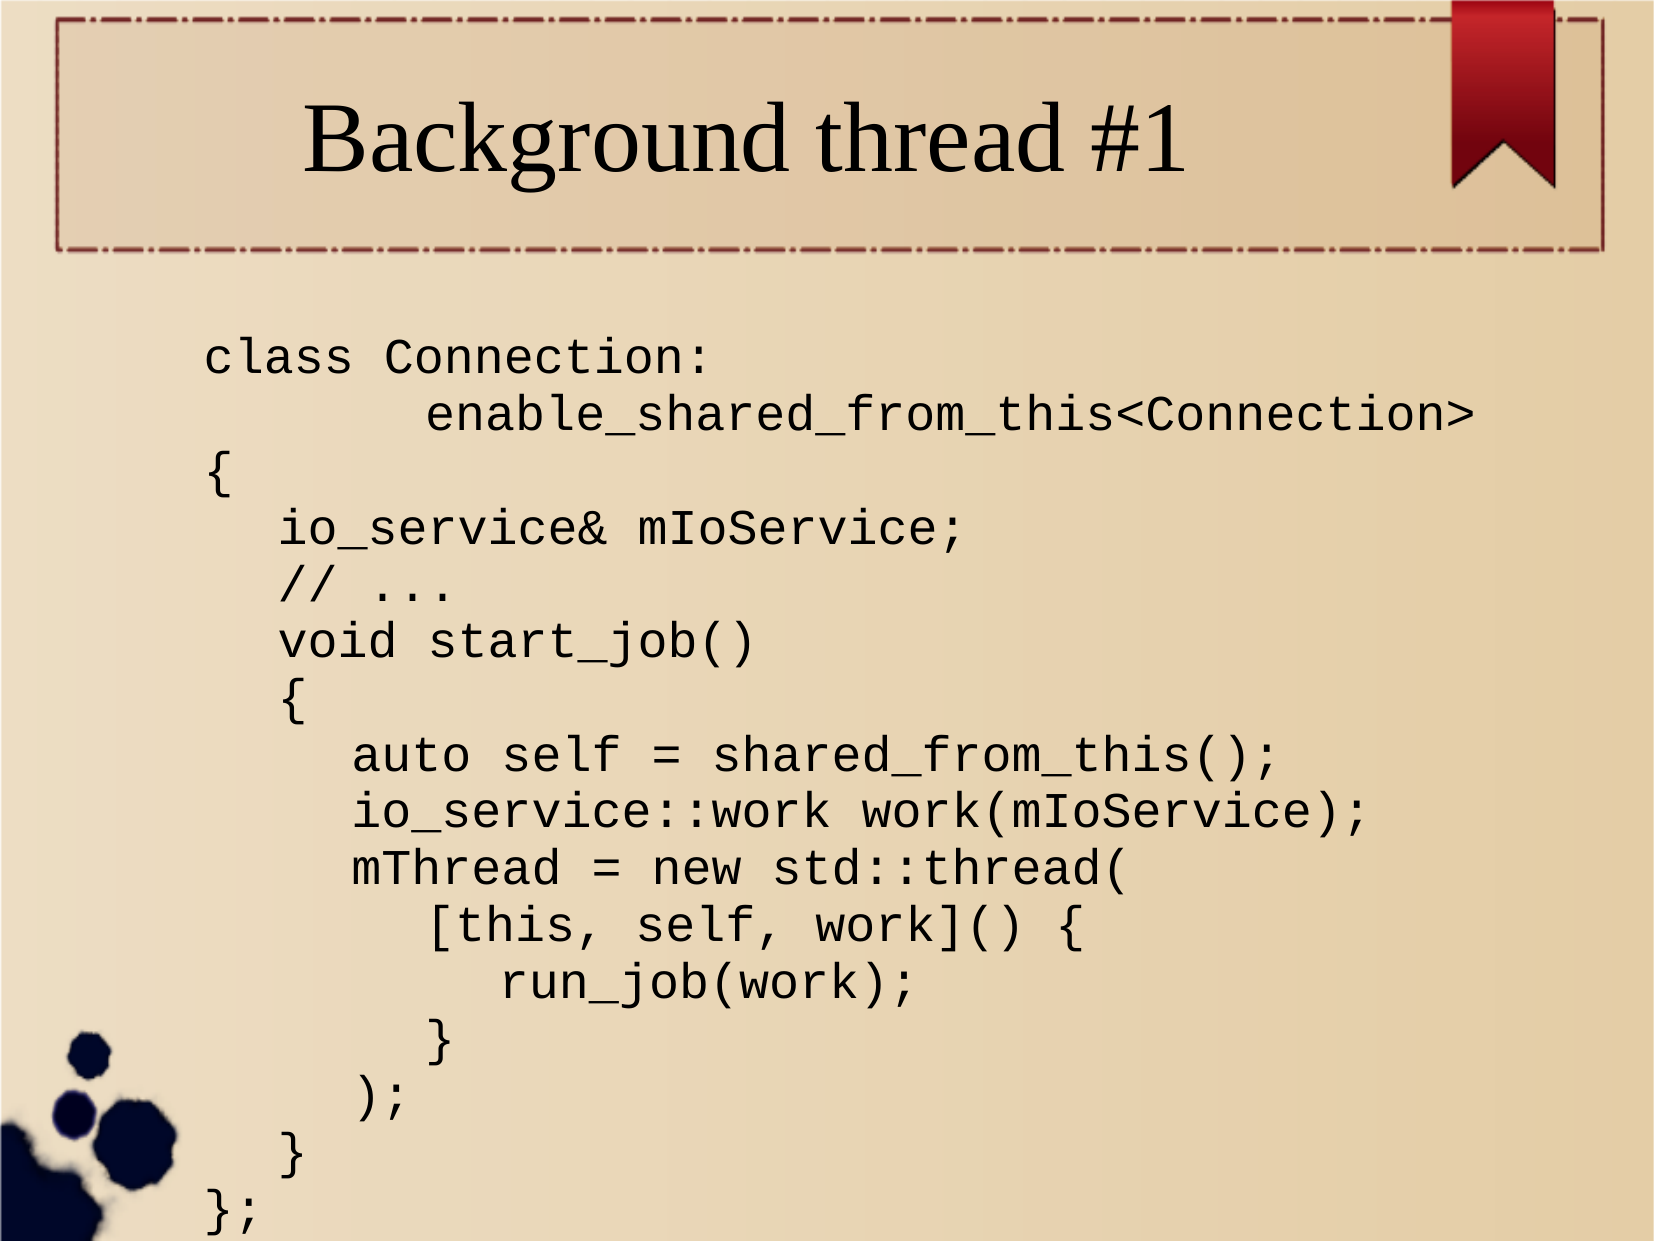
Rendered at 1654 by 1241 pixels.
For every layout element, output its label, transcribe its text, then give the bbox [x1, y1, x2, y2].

title Background thread #1 [82, 47, 1412, 229]
text_box class Connection: enable_shared_from_this<Connection> { io_service& mIoService; // ... void start_job() { auto self = shared_from_this(); io_service::work work(mIoService); mThread = new std::thread( [this, self, work]() { run_job(work); } ); } }; [188, 324, 1607, 1241]
picture [0, 0, 1654, 1241]
